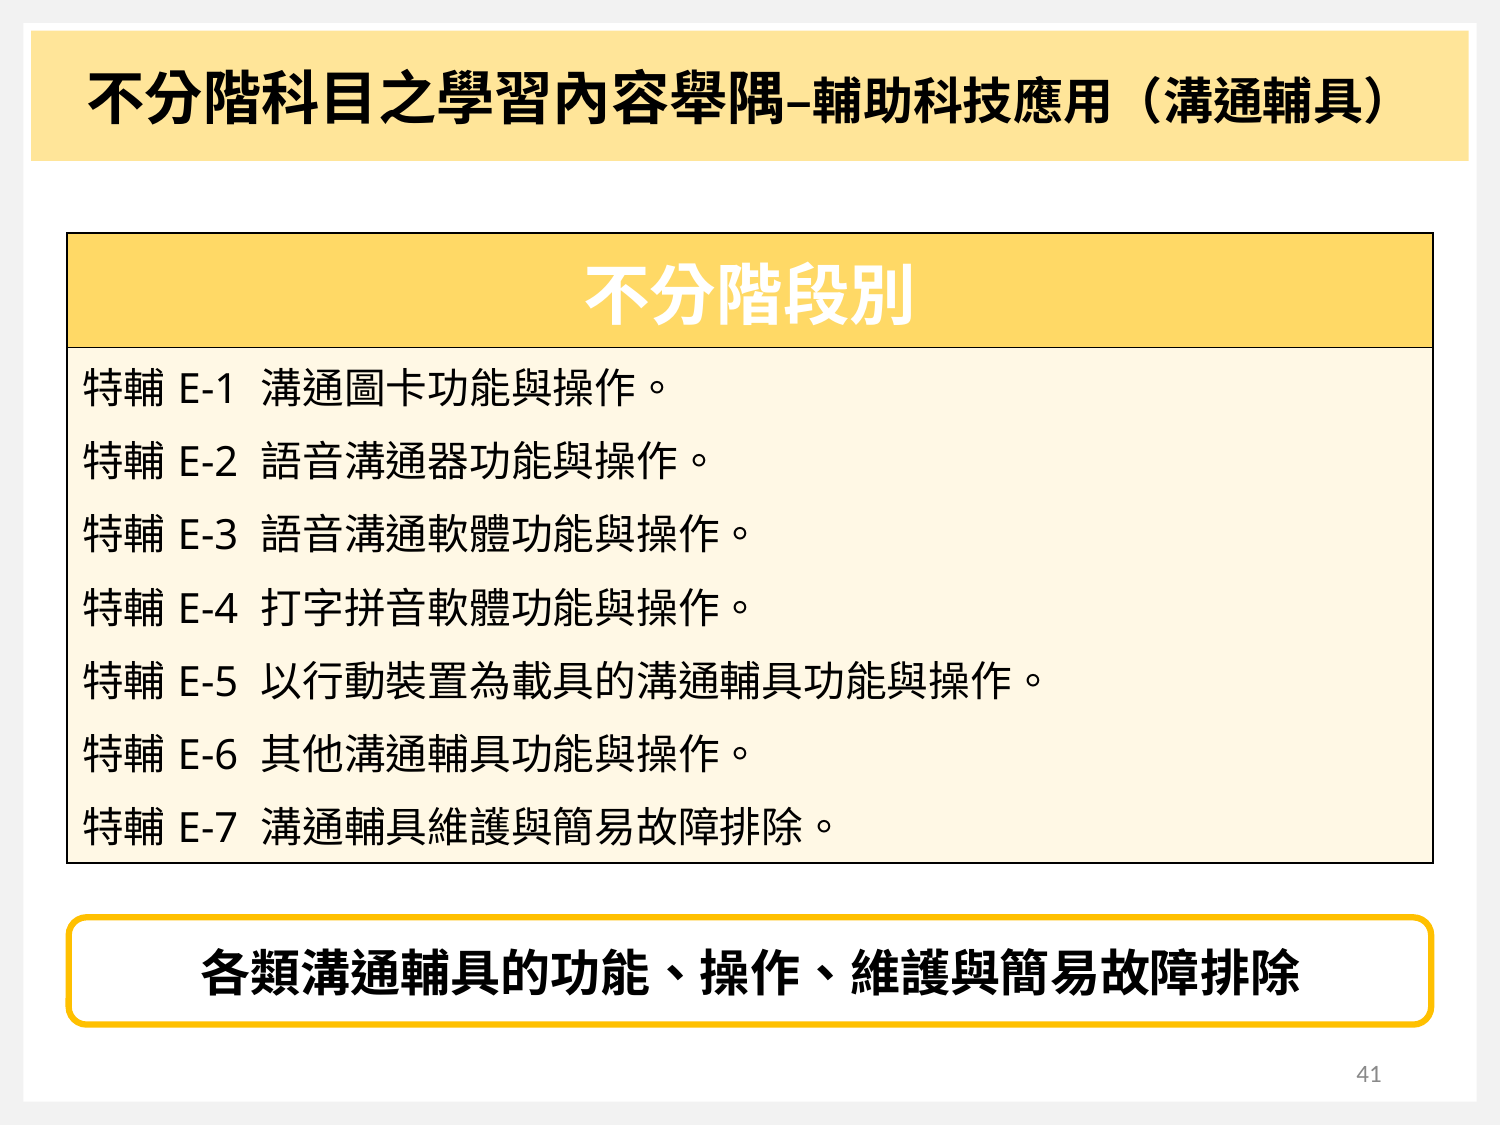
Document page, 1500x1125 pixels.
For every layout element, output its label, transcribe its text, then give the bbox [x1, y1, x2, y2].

text_box 各類溝通輔具的功能、操作、維護與簡易故障排除 [68, 917, 1432, 1025]
table_cell 特輔E-1 溝通圖卡功能與操作。 特輔E-2 語音溝通器功能與操作。 特輔E-3 語音溝通軟體功能與操作。 特輔E-4 打字拼音軟體功能與操作。 特輔E-5 以行動裝置為載具的溝通輔具功能與操作。 特輔E-6 其他溝通輔具功能與操作。 特輔E-7 溝通輔具維護與簡易故障排除。 [68, 348, 1432, 862]
table_header 不分階段別 [68, 234, 1432, 347]
text_box 不分階科目之學習內容舉隅–輔助科技應用（溝通輔具） [31, 30, 1469, 161]
slide_number <編號> [1059, 1042, 1397, 1103]
